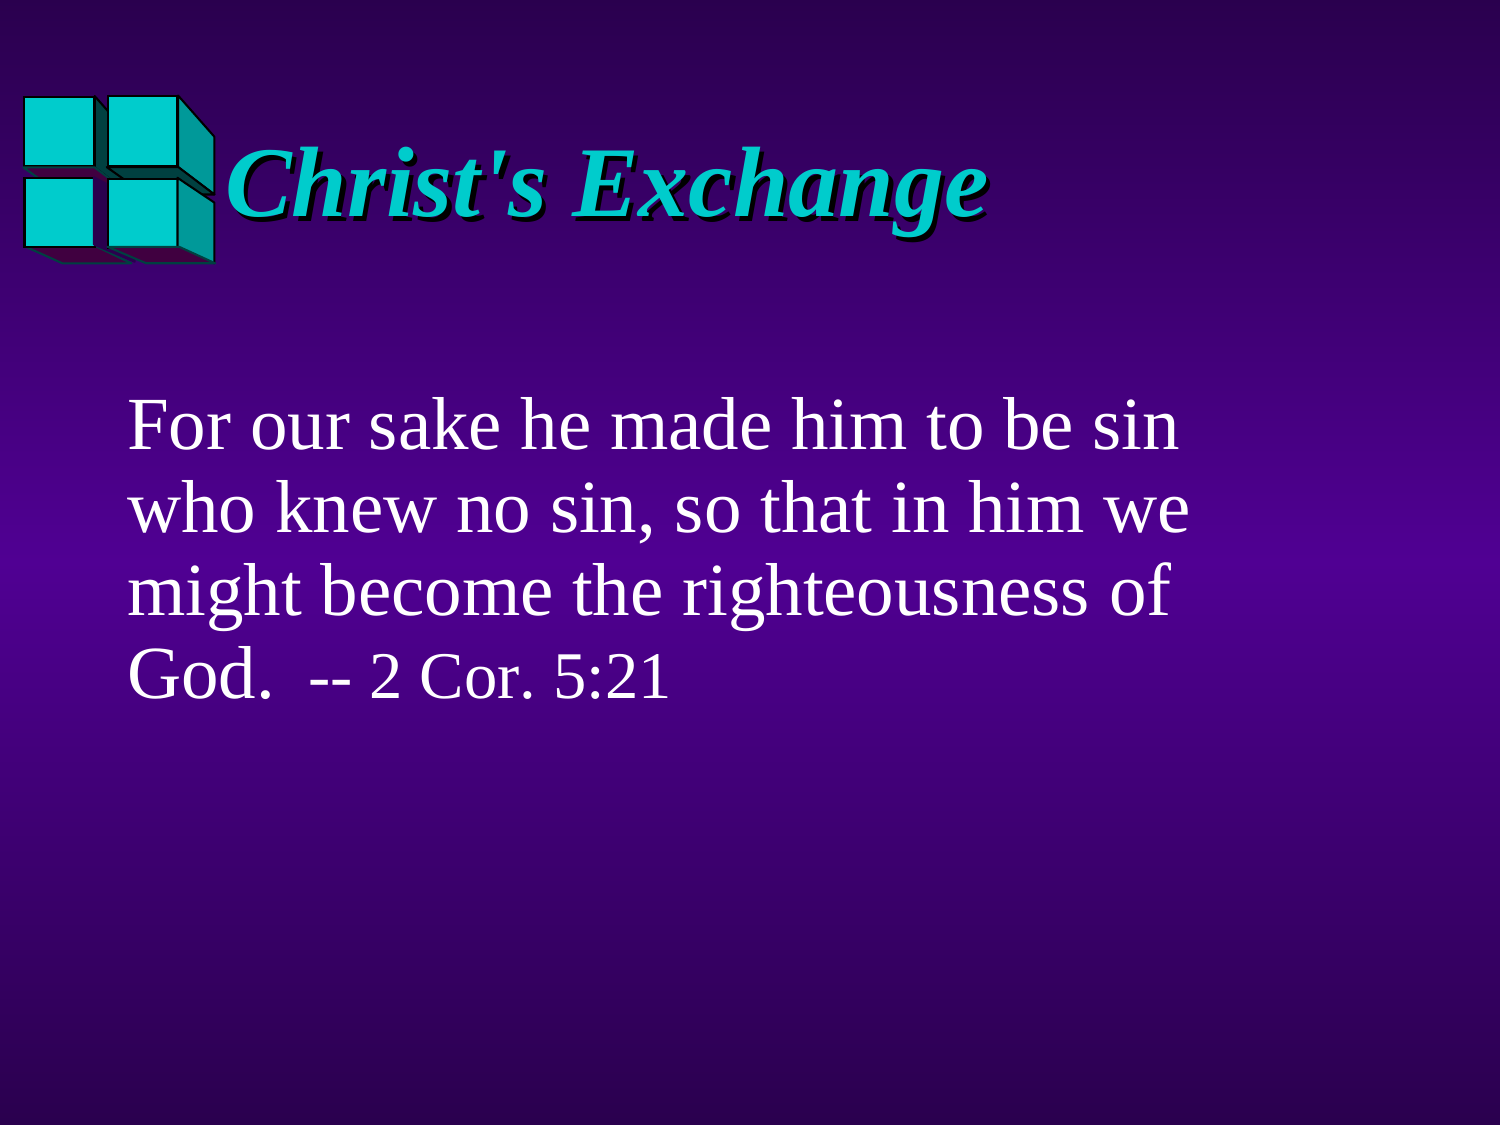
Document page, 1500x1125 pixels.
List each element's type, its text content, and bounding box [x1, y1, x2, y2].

title Christ's Exchange [224, 62, 1388, 303]
text_box For our sake he made him to be sin who knew no sin, so that in him we might become the righteousness of God. -- 2 Cor. 5:21 [112, 375, 1313, 722]
